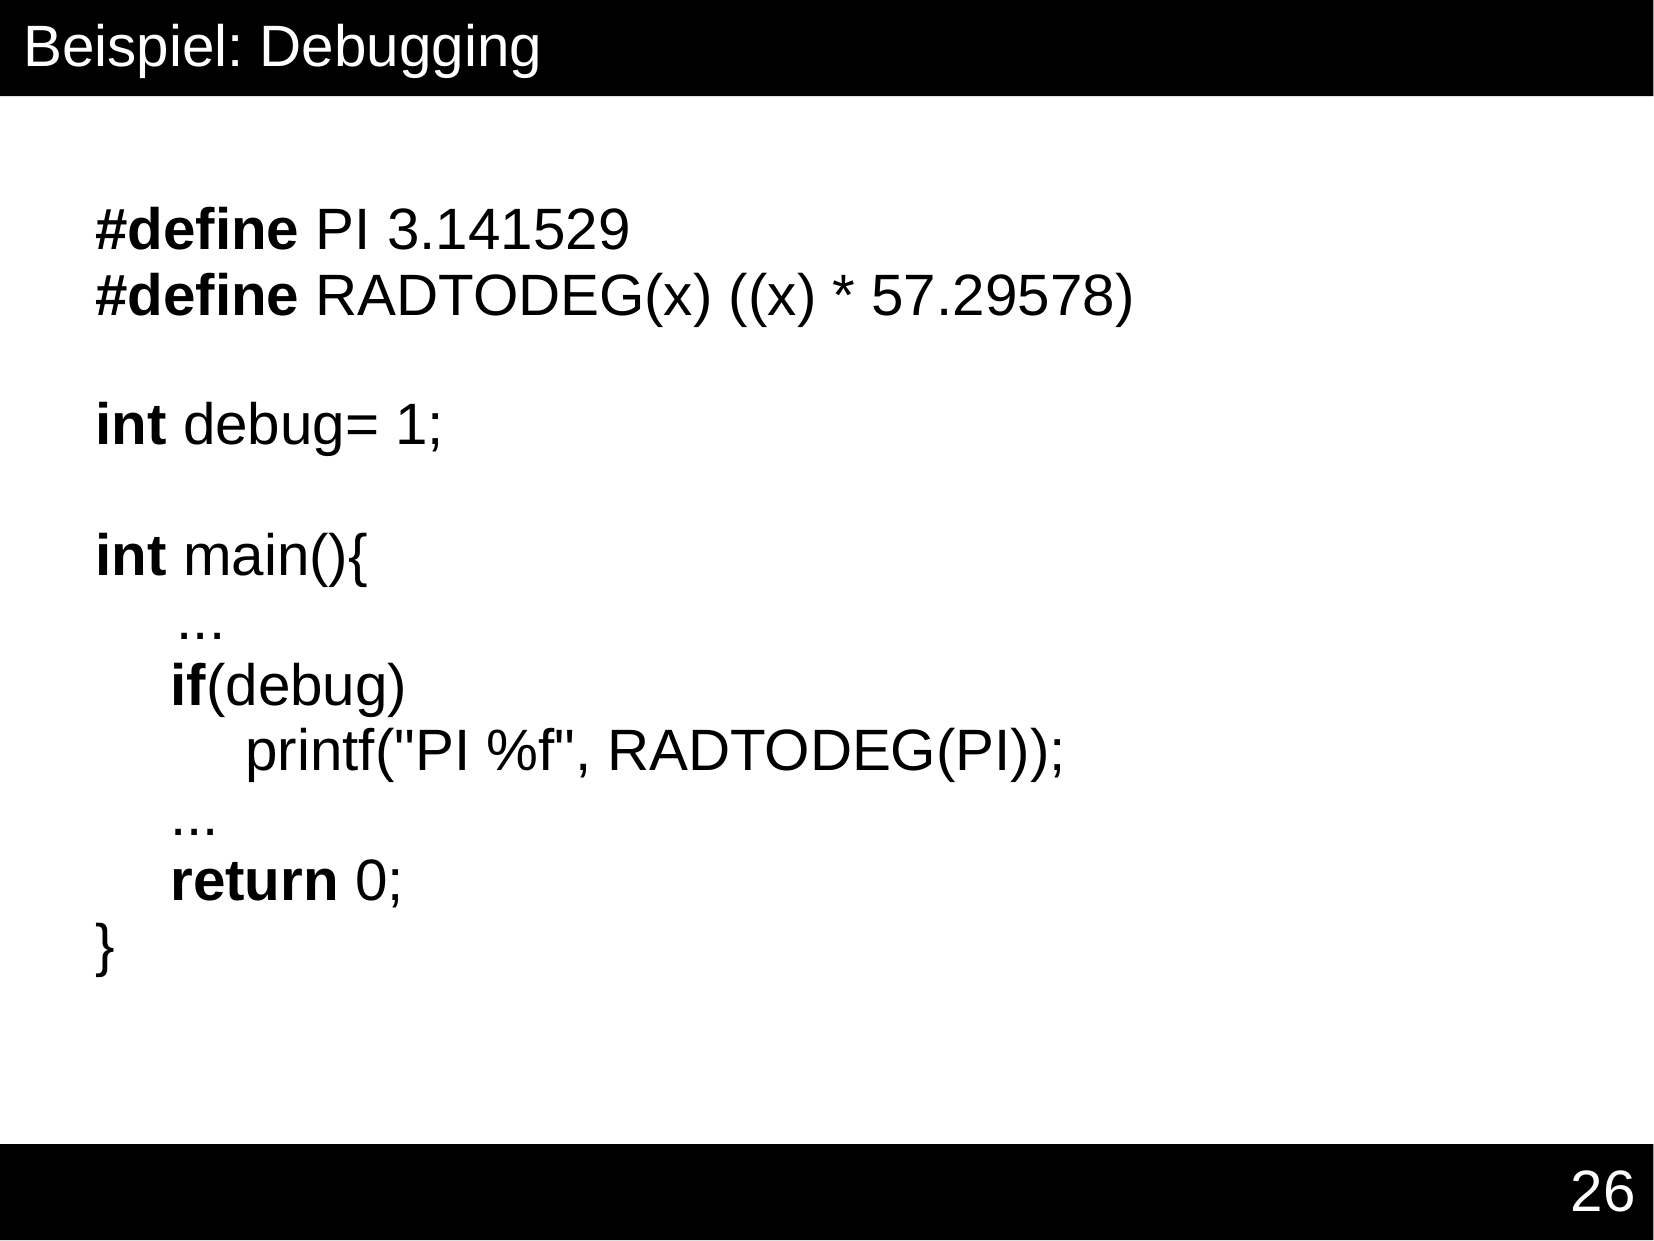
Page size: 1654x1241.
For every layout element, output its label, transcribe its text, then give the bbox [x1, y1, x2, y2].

text_box Beispiel: Debugging [8, 5, 766, 94]
text_box #define PI 3.141529 #define RADTODEG(x) ((x) * 57.29578) int debug= 1; int main(){ ... if(debug) printf("PI %f", RADTODEG(PI)); ... return 0; } [80, 189, 1654, 1092]
